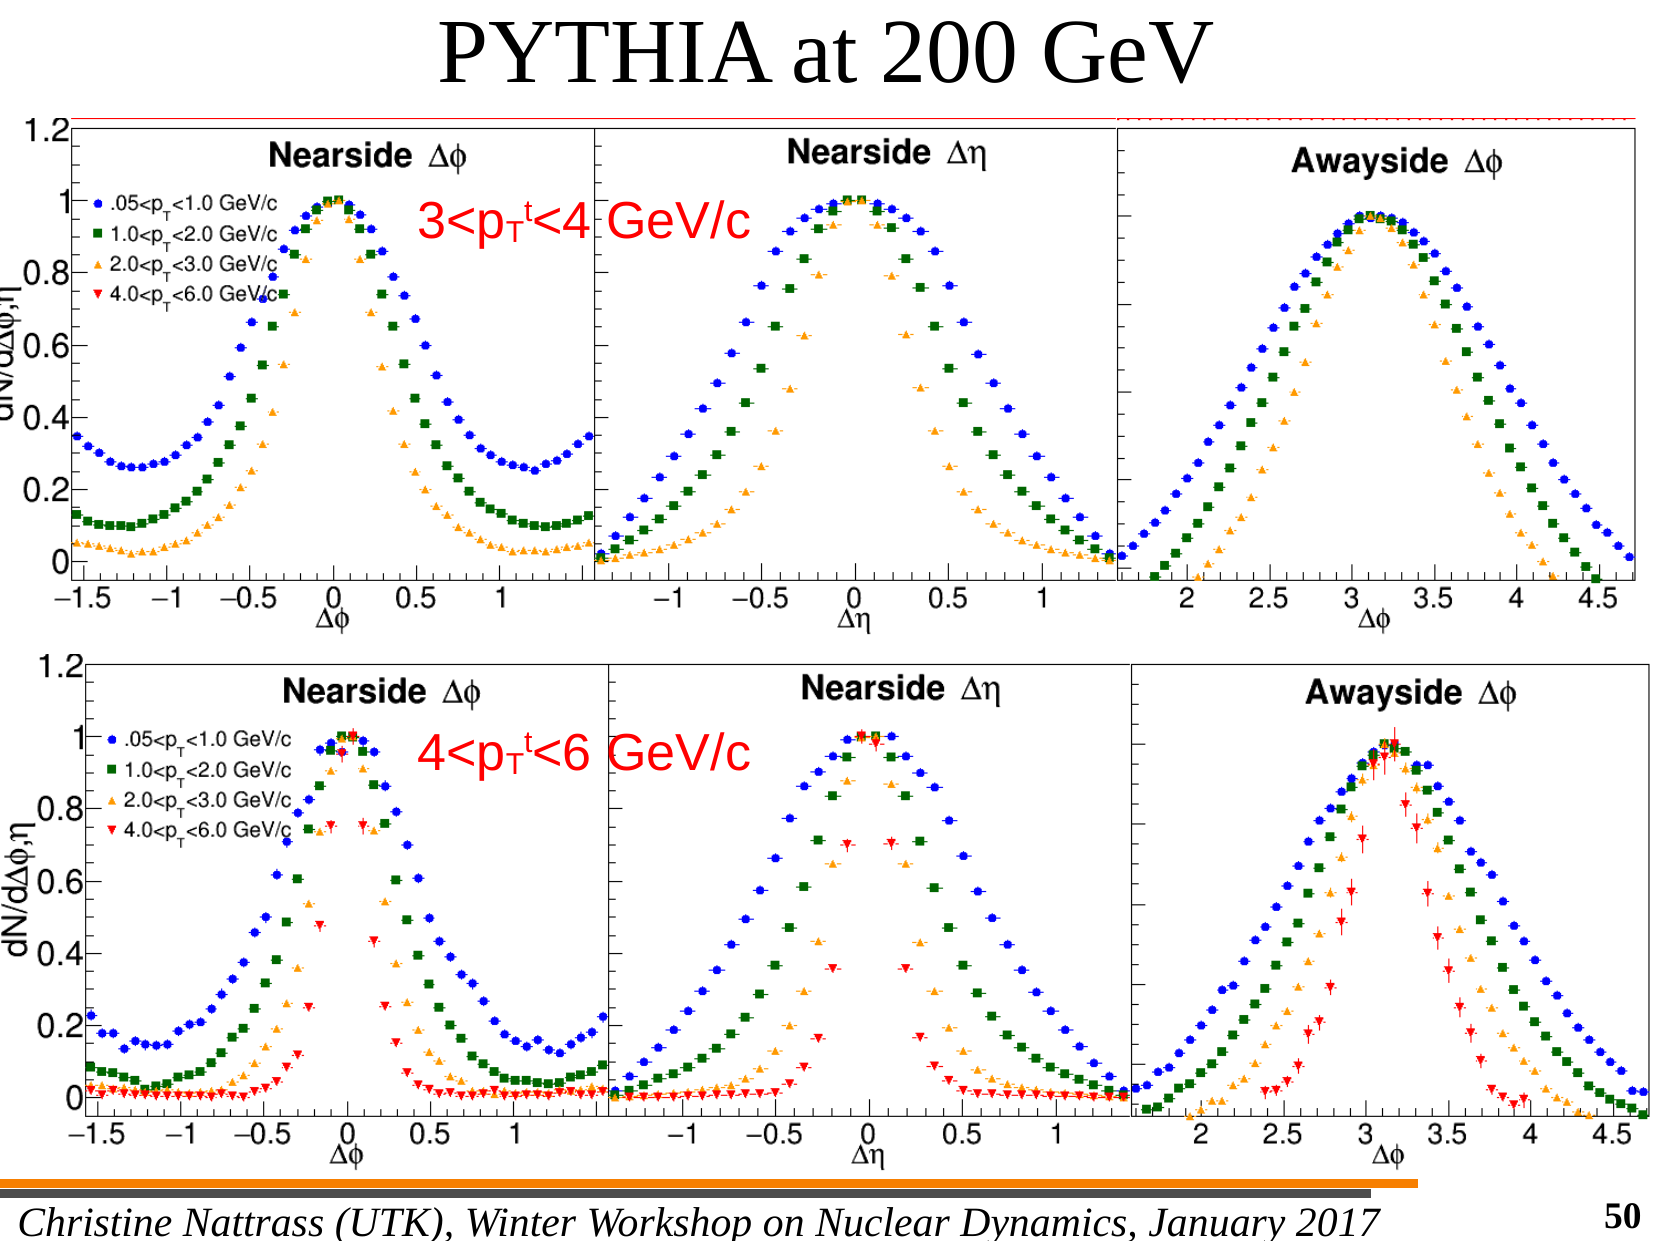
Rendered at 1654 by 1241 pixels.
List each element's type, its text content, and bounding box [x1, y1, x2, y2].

title PYTHIA at 200 GeV [82, 0, 1571, 125]
picture [0, 118, 1640, 643]
text_box 3<pTt<4 GeV/c [402, 184, 913, 336]
picture [0, 654, 1654, 1179]
text_box 4<pTt<6 GeV/c [402, 716, 913, 868]
